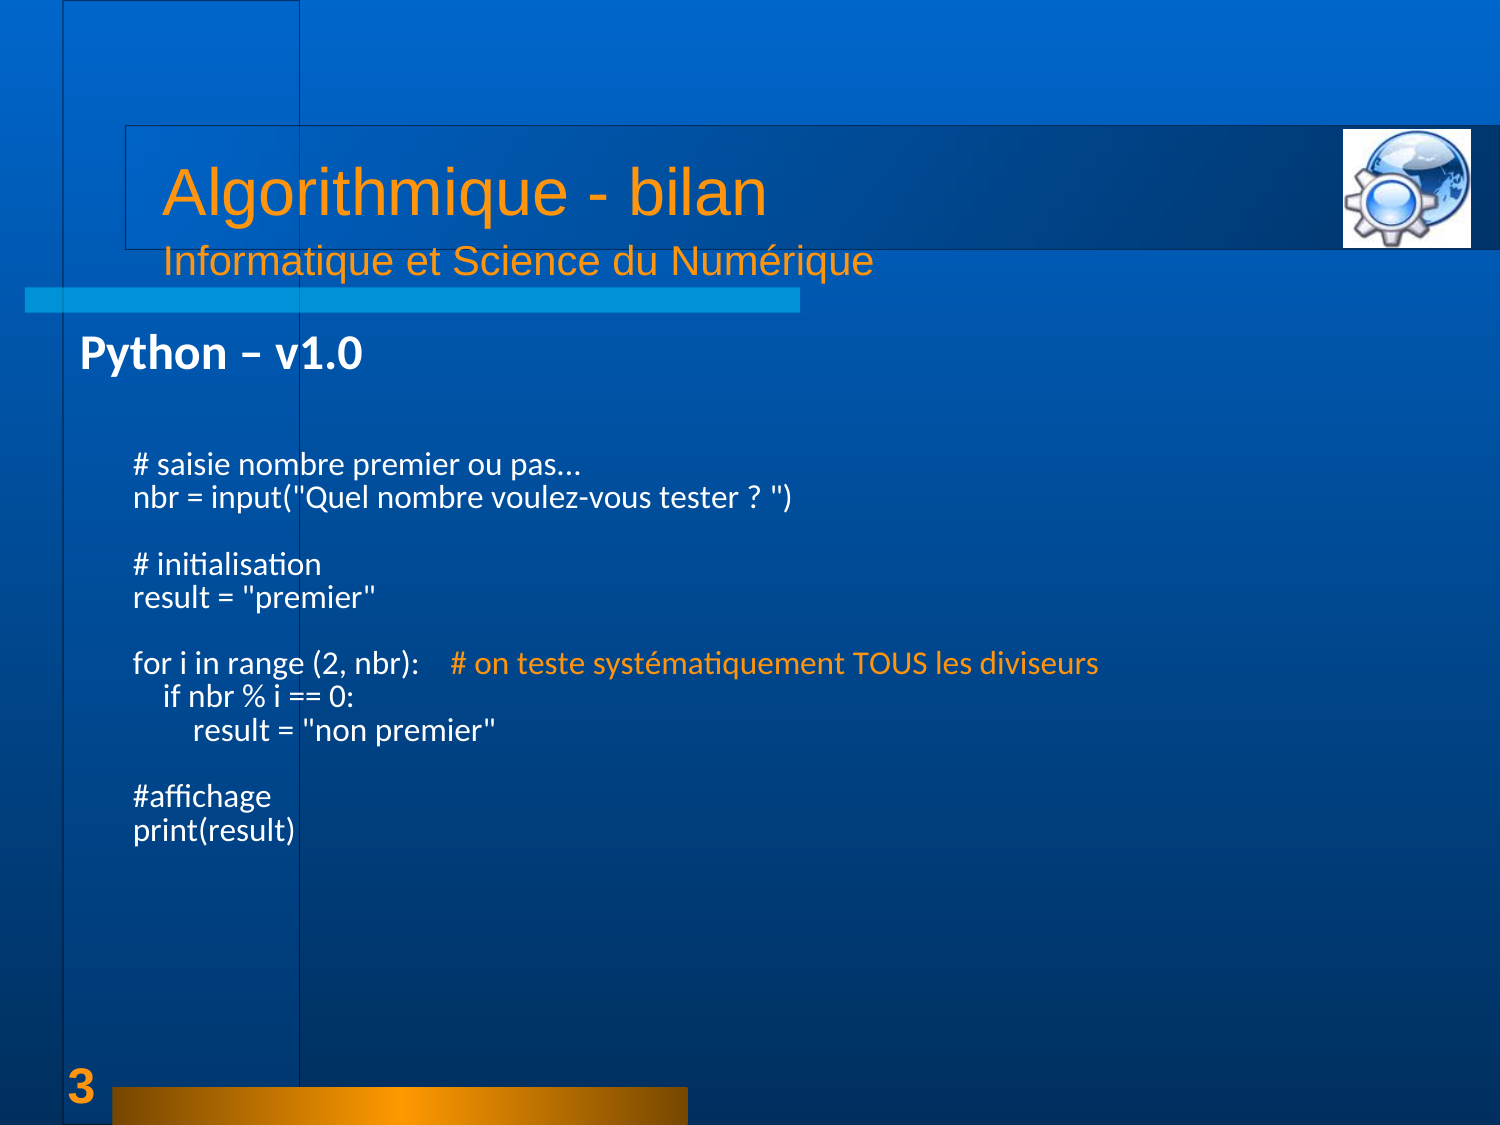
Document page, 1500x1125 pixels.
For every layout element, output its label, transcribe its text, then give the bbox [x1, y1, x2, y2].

picture [1343, 129, 1471, 248]
text_box Python – v1.0 [64, 325, 1335, 508]
text_box # saisie nombre premier ou pas... nbr = input("Quel nombre voulez-vous tester ? ") # initialisation result = "premier" for i in range (2, nbr): # on teste systématiquement TOUS les diviseurs if nbr % i == 0: result = "non premier" #affichage print(result) [118, 442, 1388, 1026]
